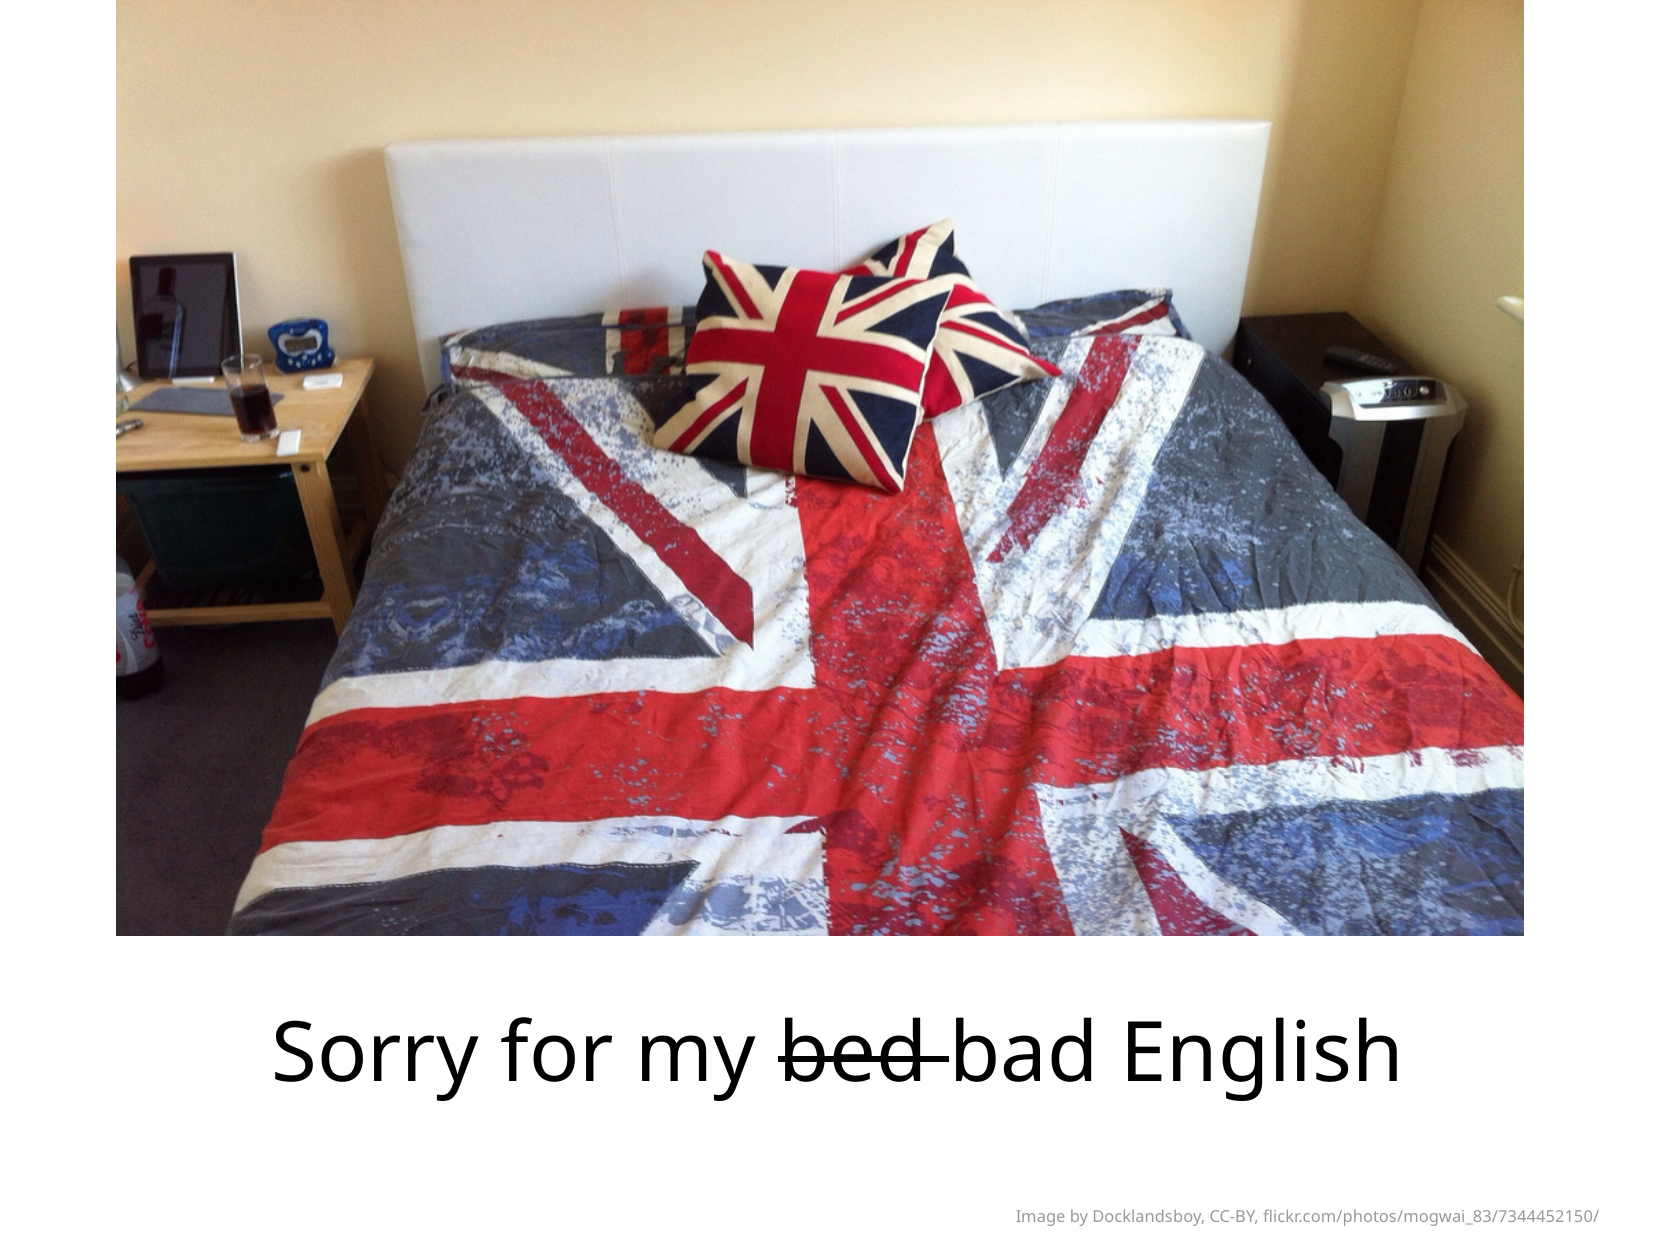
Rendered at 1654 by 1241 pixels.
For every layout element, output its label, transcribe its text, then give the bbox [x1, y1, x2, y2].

list Image by Docklandsboy, CC-BY, flickr.com/photos/mogwai_83/7344452150/ [1015, 1204, 1654, 1241]
list Sorry for my bed bad English [200, 992, 1619, 1123]
picture [116, 0, 1524, 936]
